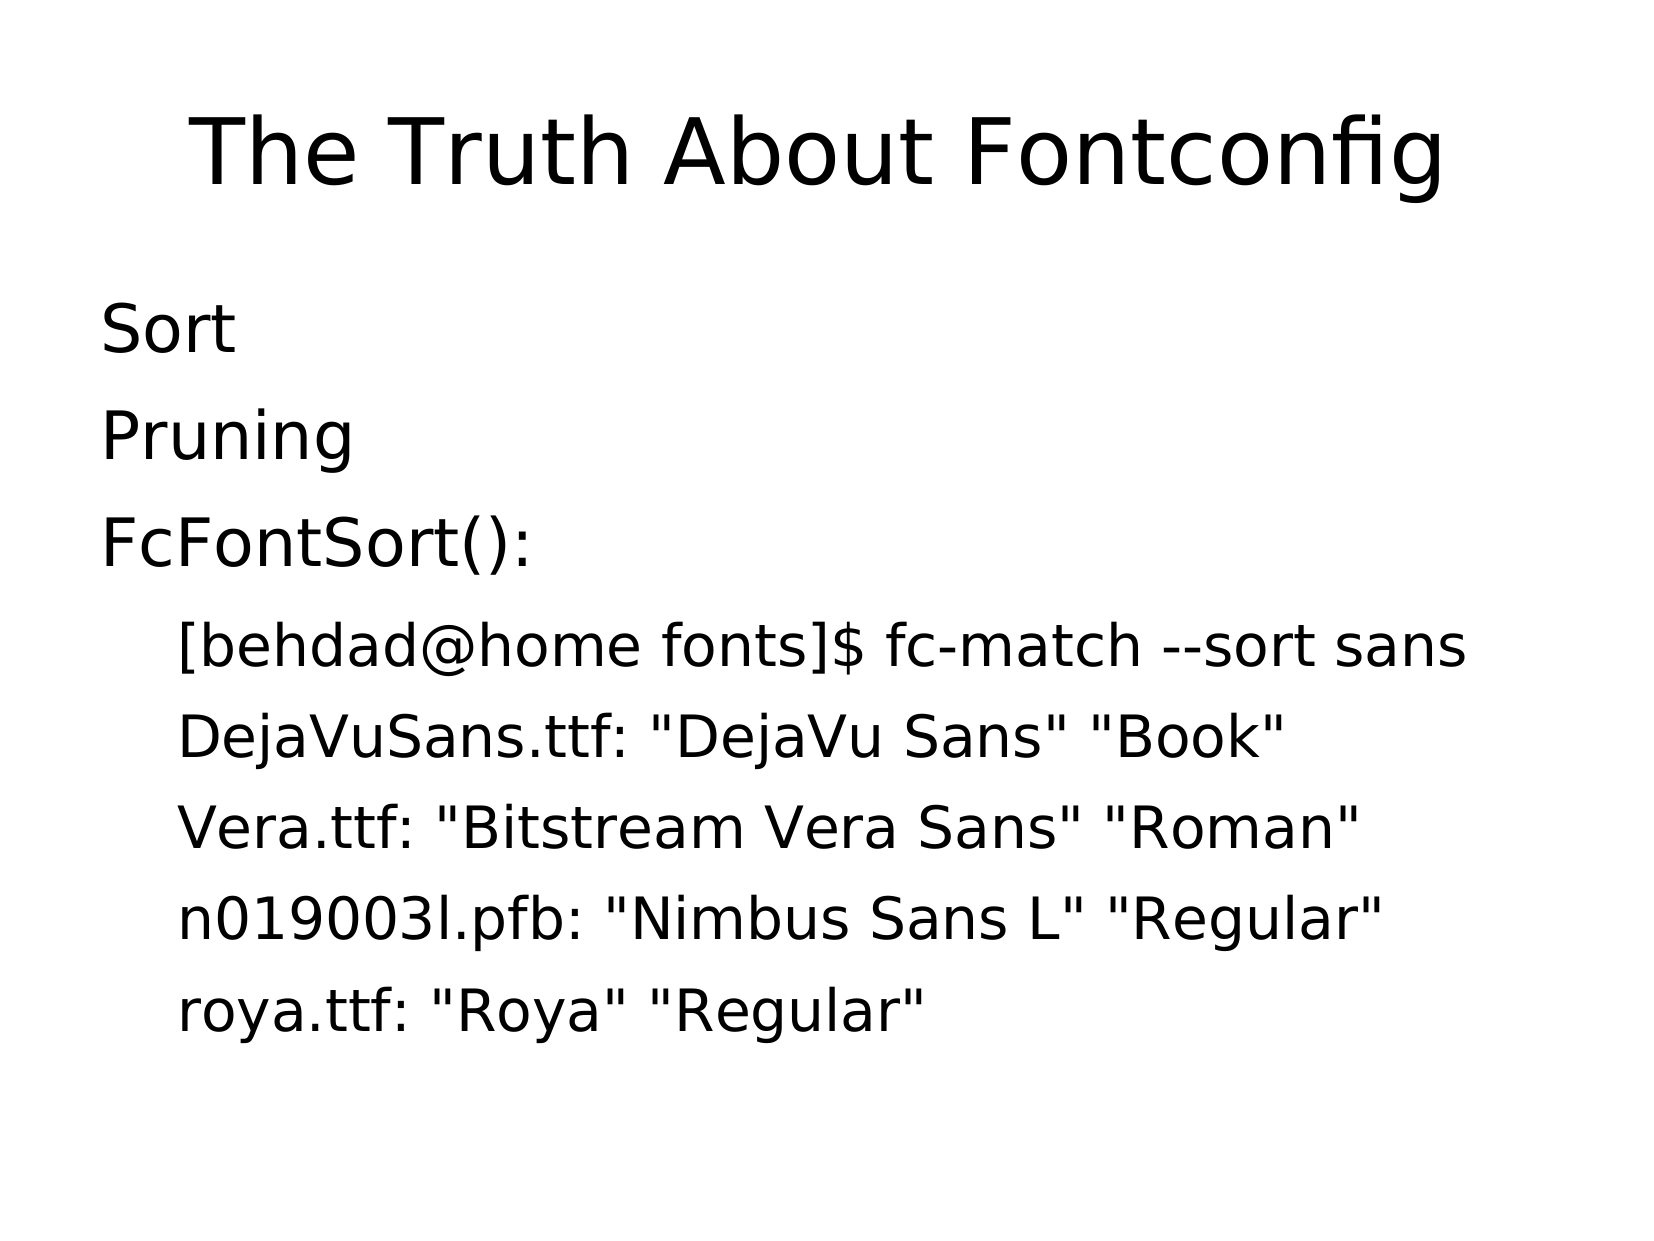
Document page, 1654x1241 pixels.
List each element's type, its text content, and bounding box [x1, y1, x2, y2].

list Sort Pruning FcFontSort(): [behdad@home fonts]$ fc-match --sort sans DejaVuSans.ttf: "DejaVu Sans" "Book" Vera.ttf: "Bitstream Vera Sans" "Roman" n019003l.pfb: "Nimbus Sans L" "Regular" roya.ttf: "Roya" "Regular" [82, 290, 1571, 1109]
title The Truth About Fontconfig [82, 49, 1571, 257]
